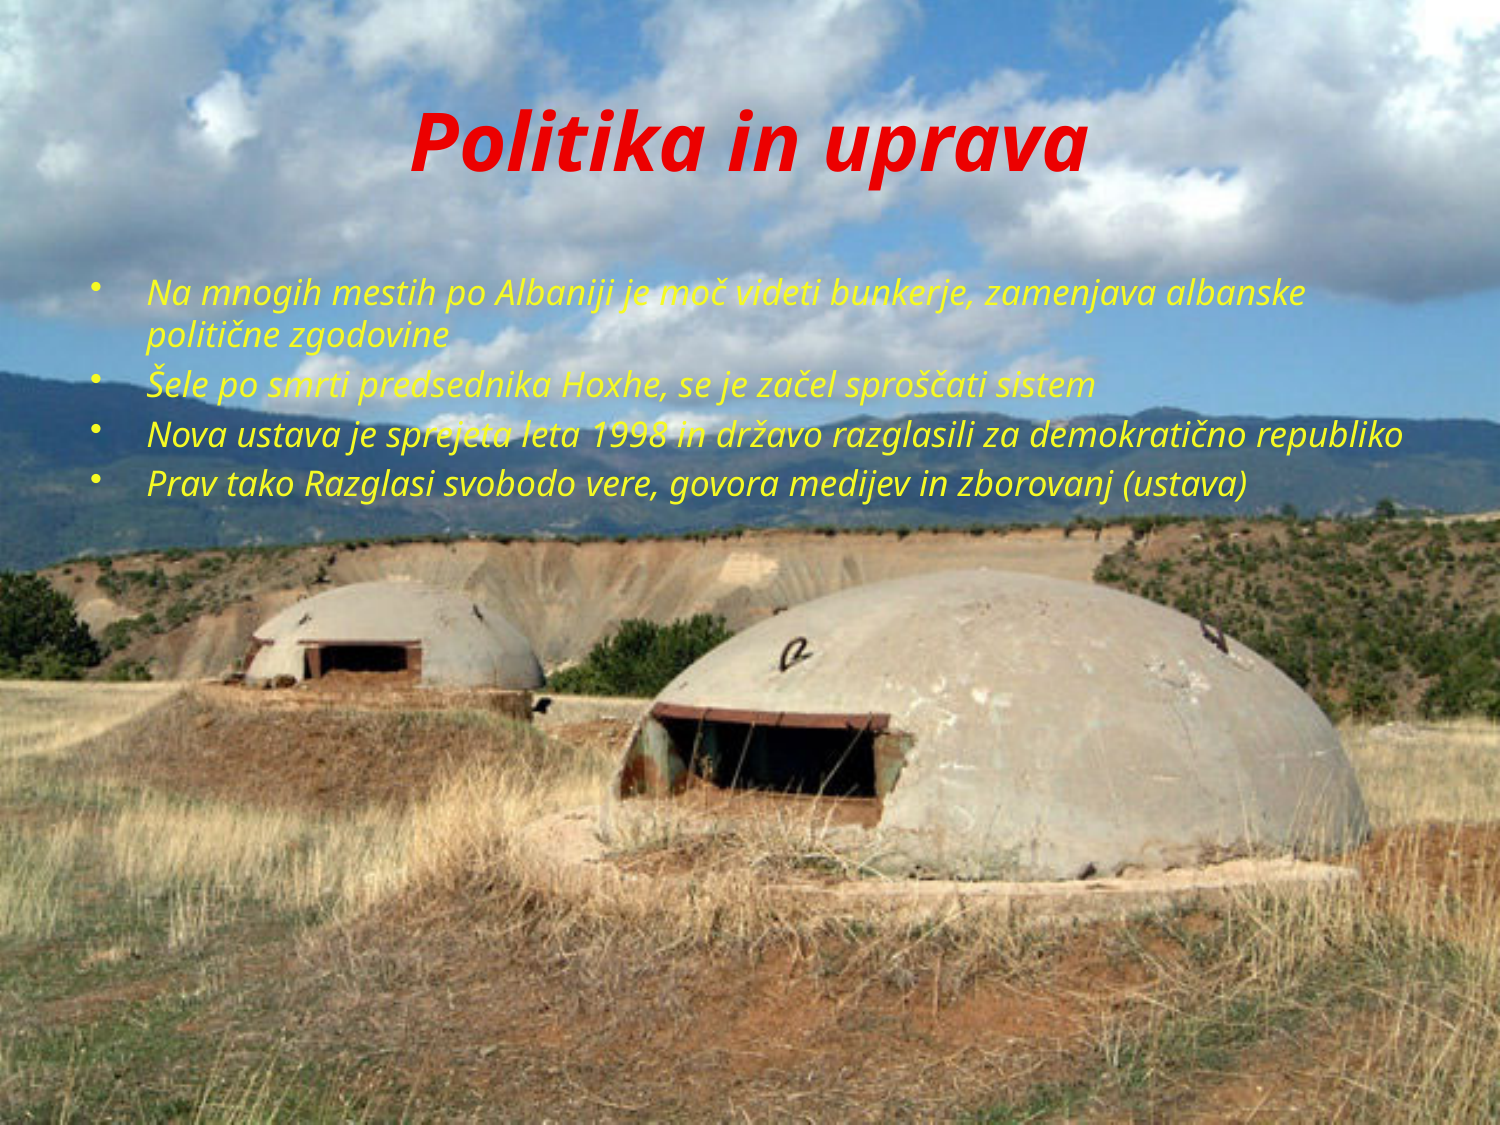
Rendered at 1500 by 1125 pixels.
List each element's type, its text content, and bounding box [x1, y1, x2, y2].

list Na mnogih mestih po Albaniji je moč videti bunkerje, zamenjava albanske politične zgodovine Šele po smrti predsednika Hoxhe, se je začel sproščati sistem Nova ustava je sprejeta leta 1998 in državo razglasili za demokratično republiko Prav tako Razglasi svobodo vere, govora medijev in zborovanj (ustava) [75, 262, 1425, 1005]
title Politika in uprava [75, 45, 1425, 233]
picture [0, 0, 1500, 1125]
